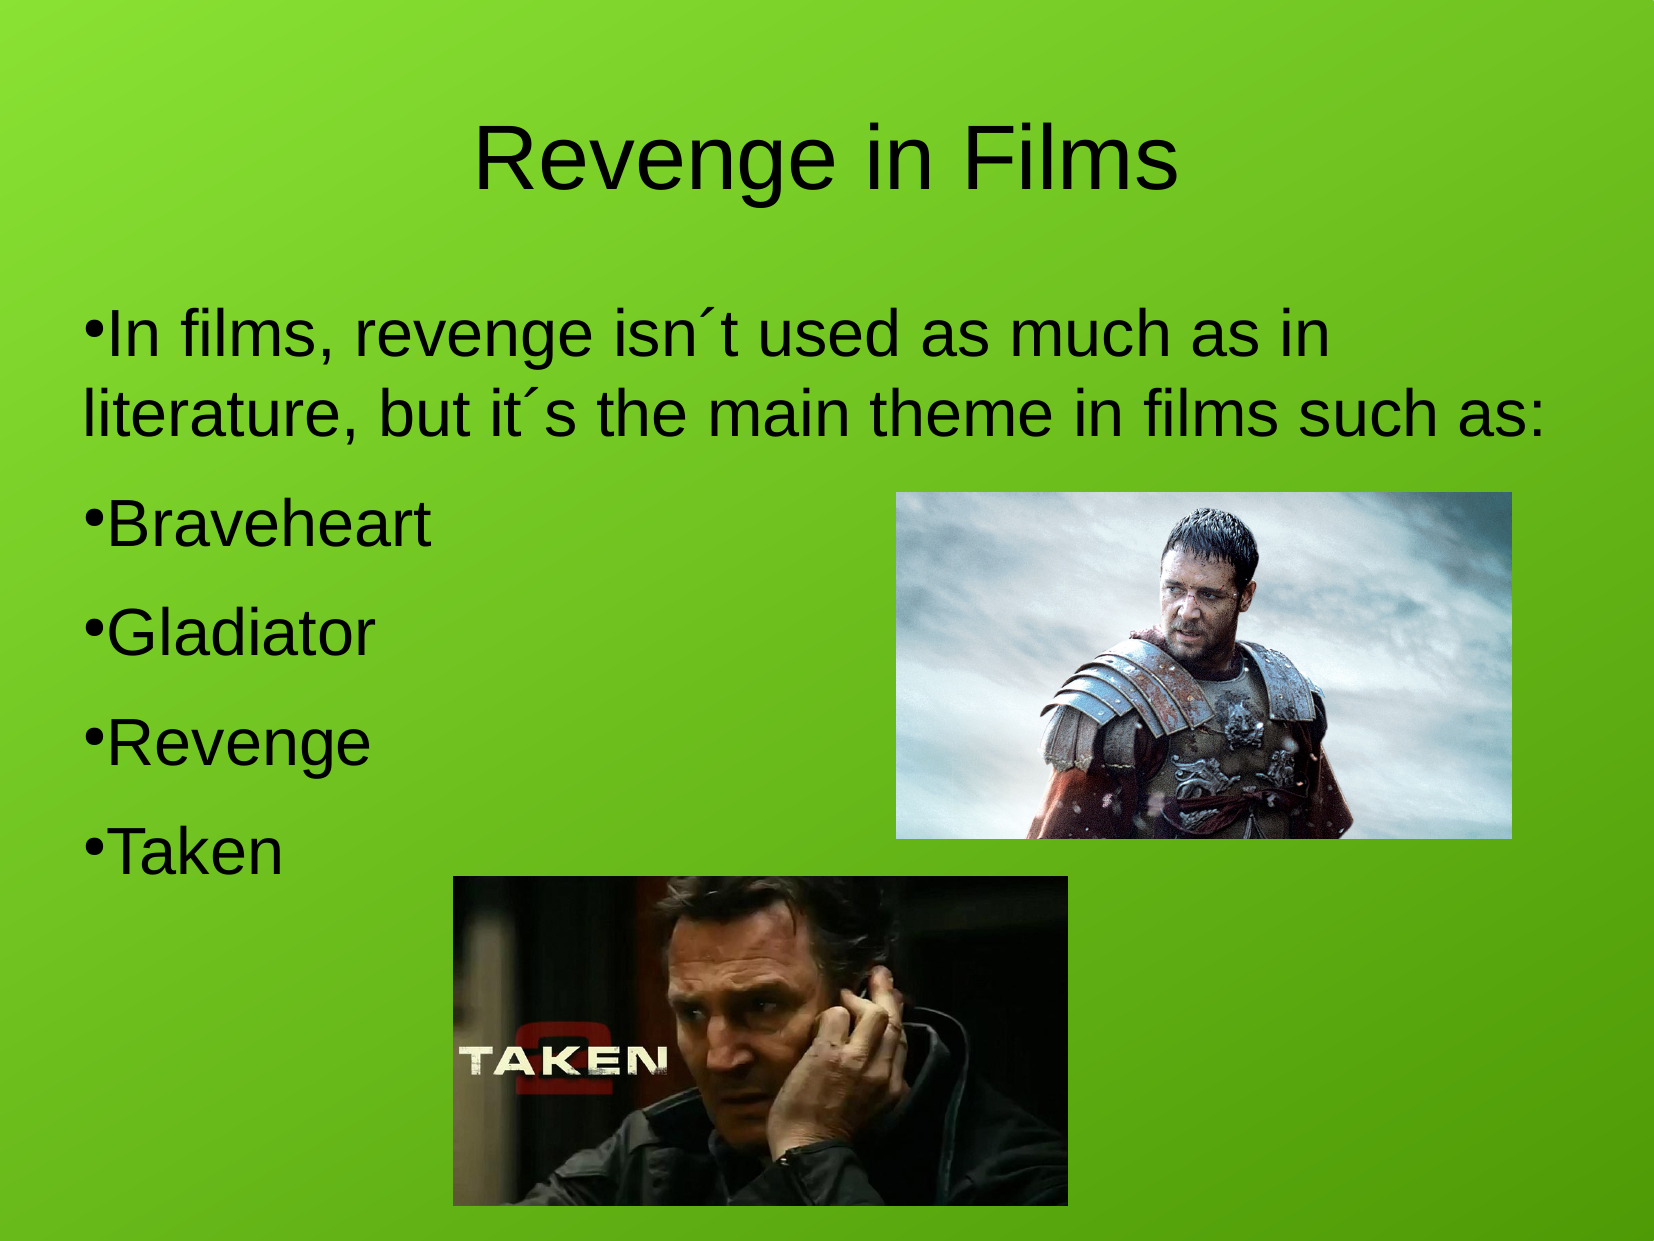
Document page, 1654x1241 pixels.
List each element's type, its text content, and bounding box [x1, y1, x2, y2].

list In films, revenge isn´t used as much as in literature, but it´s the main theme in films such as: Braveheart Gladiator Revenge Taken [82, 290, 1571, 1010]
title Revenge in Films [82, 49, 1571, 257]
picture [453, 876, 1068, 1206]
picture [896, 492, 1512, 839]
